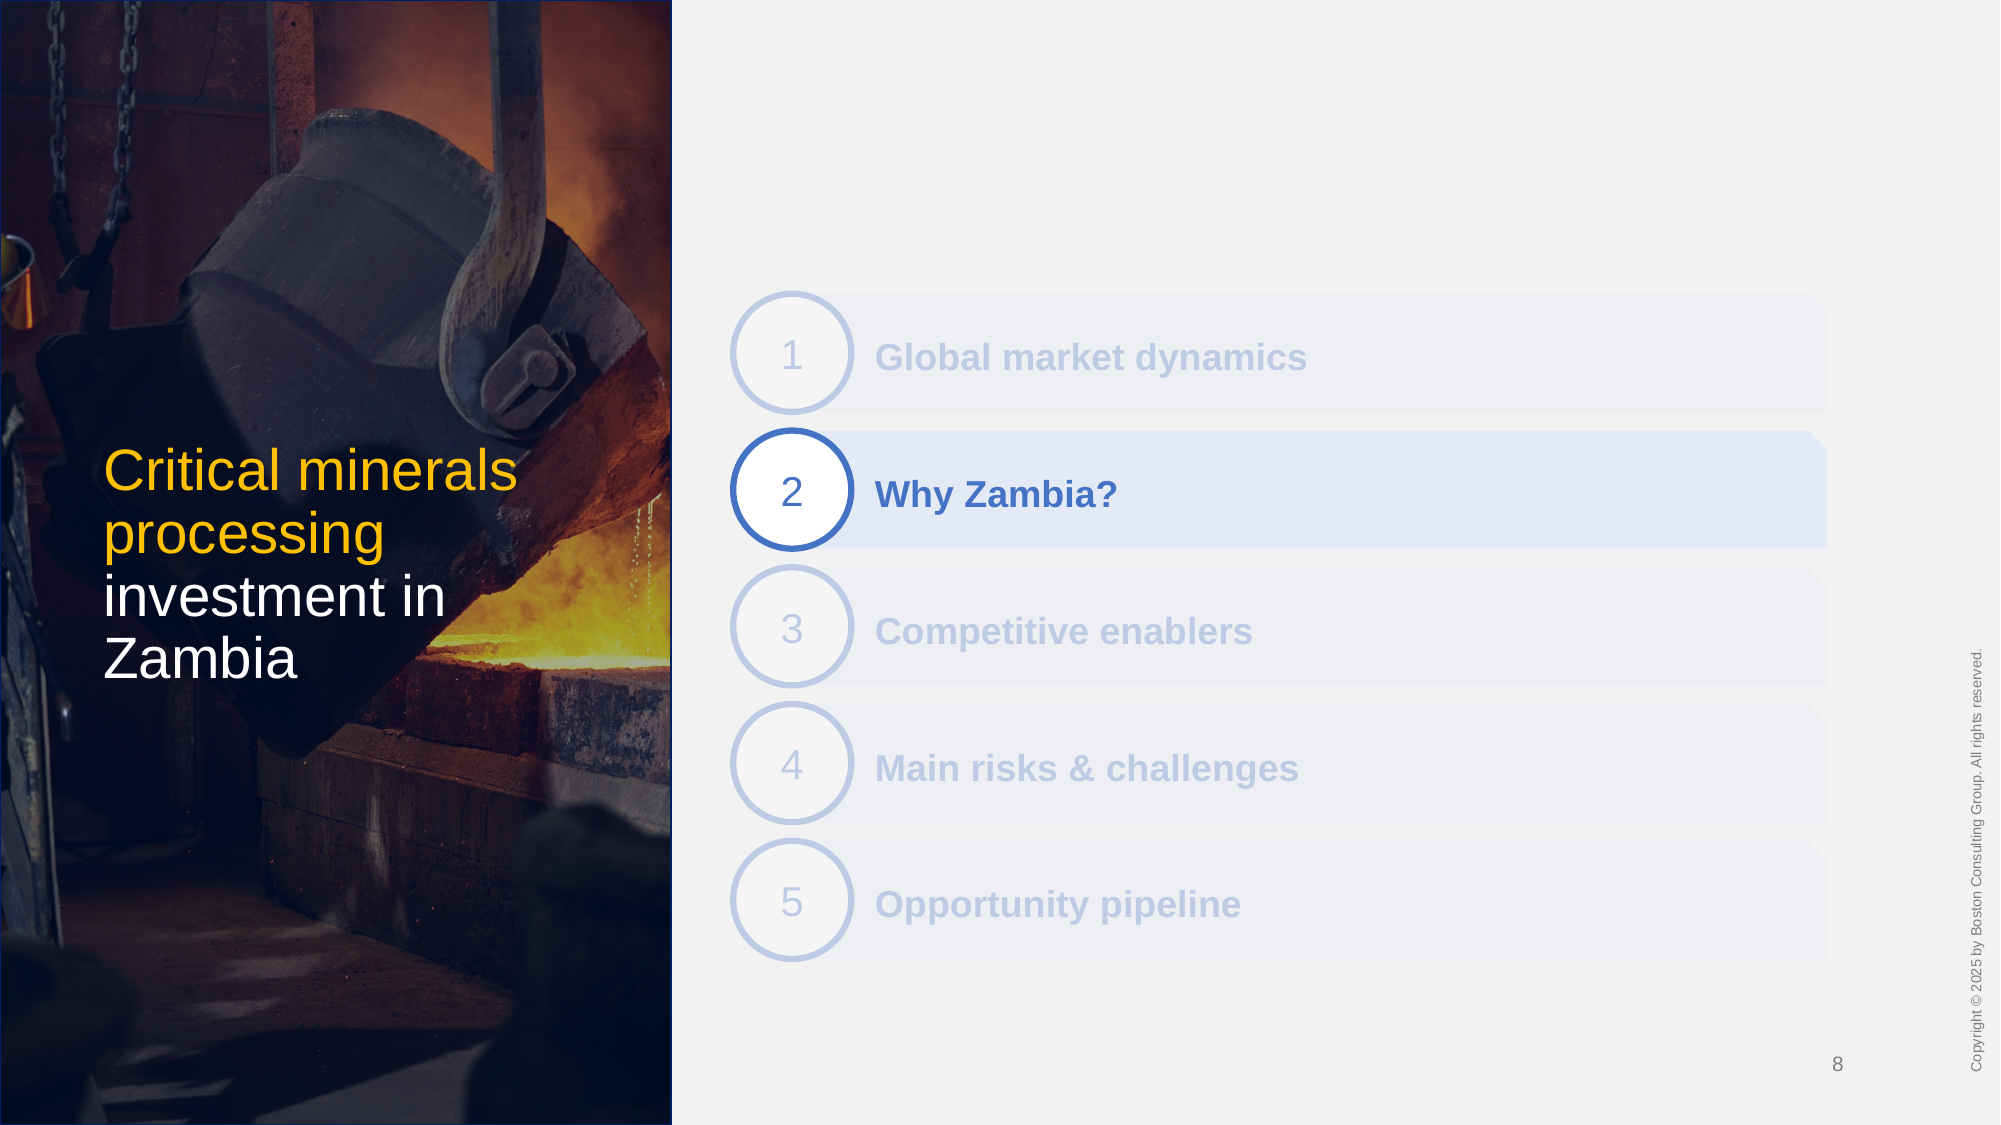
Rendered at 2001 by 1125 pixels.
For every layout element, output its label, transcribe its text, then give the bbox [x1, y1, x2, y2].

title Critical minerals processing investment in Zambia [103, 439, 617, 686]
text_box [0, 0, 671, 1125]
text_box 2 [733, 430, 852, 549]
text_box [695, 285, 1897, 972]
text_box Why Zambia? [802, 430, 1828, 549]
